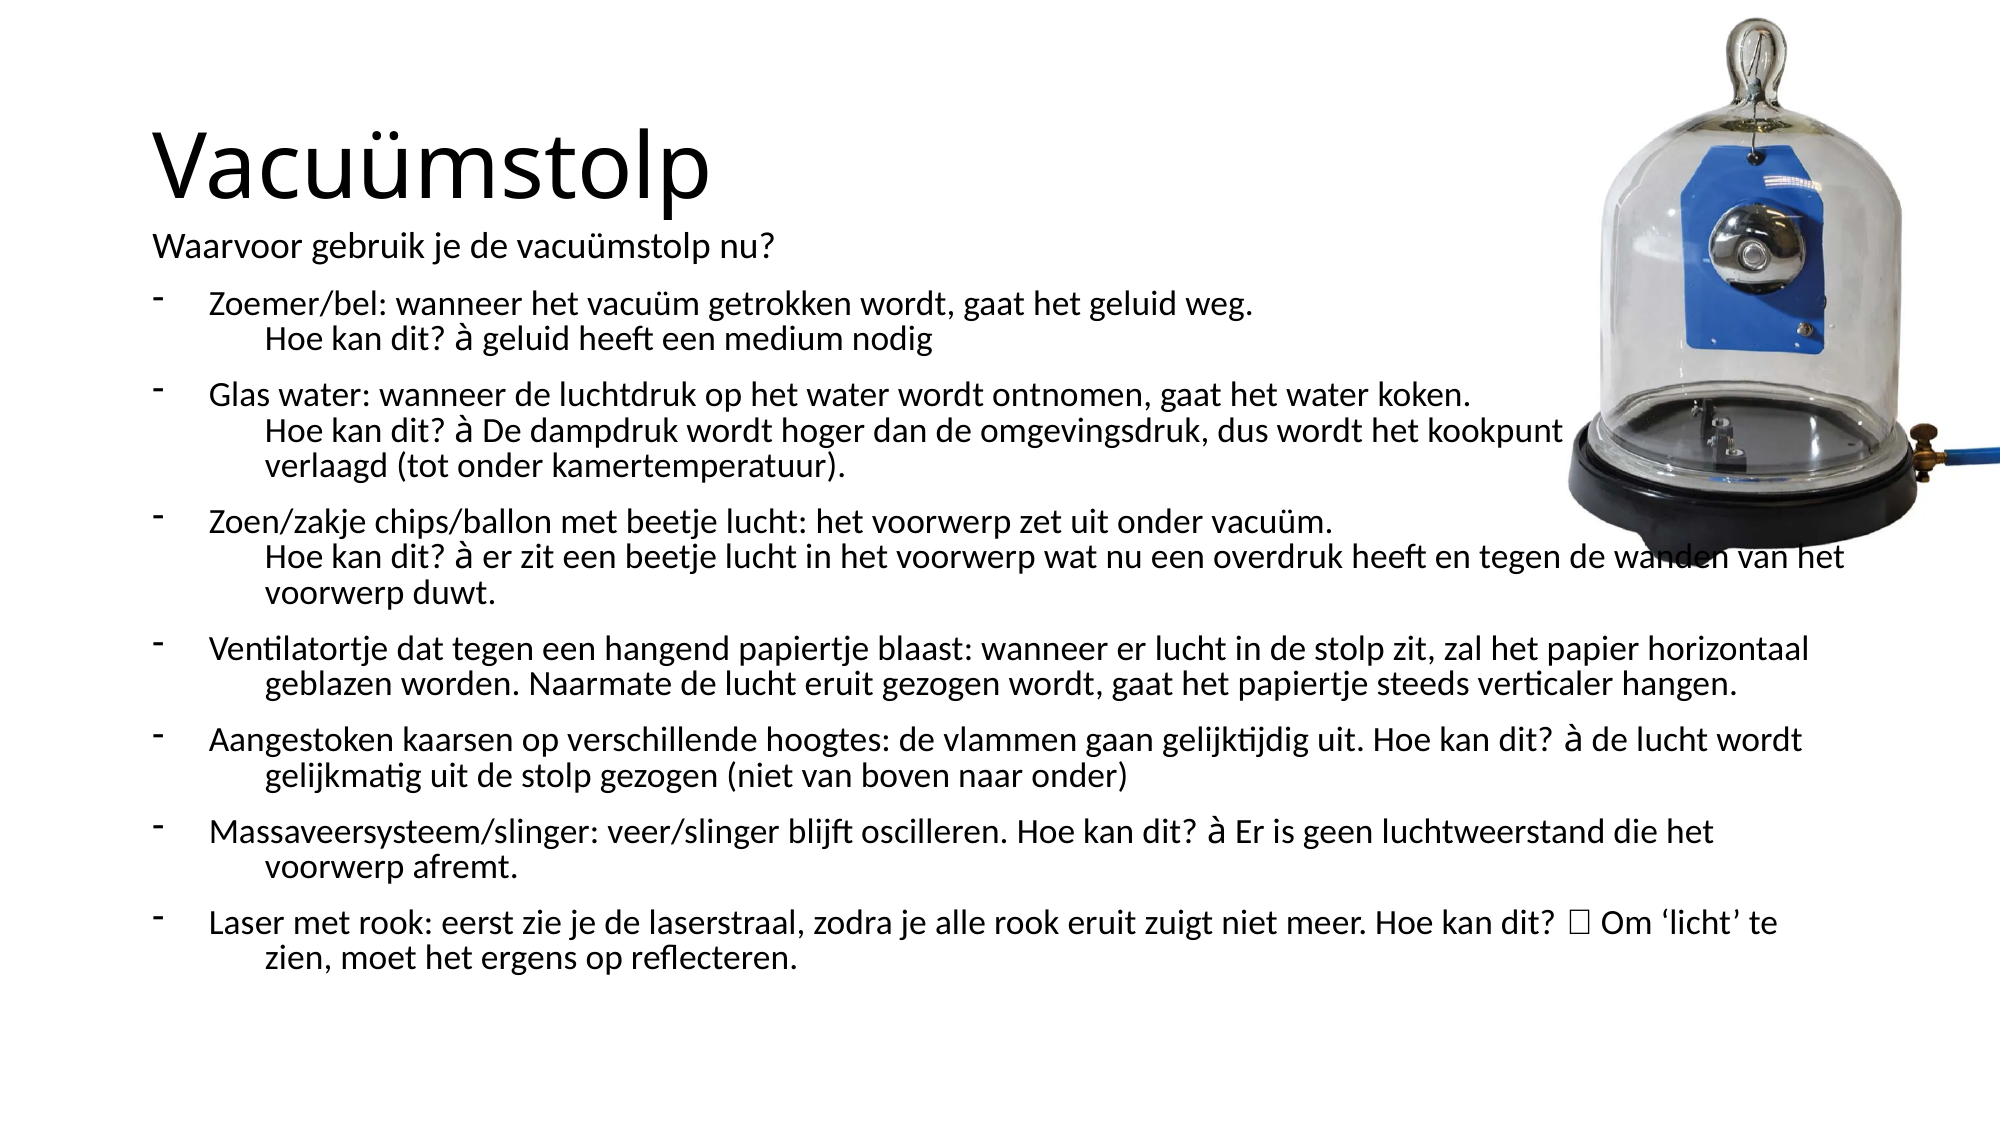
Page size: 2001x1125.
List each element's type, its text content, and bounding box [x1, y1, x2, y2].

list Waarvoor gebruik je de vacuümstolp nu? Zoemer/bel: wanneer het vacuüm getrokken wordt, gaat het geluid weg. Hoe kan dit? à geluid heeft een medium nodig Glas water: wanneer de luchtdruk op het water wordt ontnomen, gaat het water koken. Hoe kan dit? à De dampdruk wordt hoger dan de omgevingsdruk, dus wordt het kookpunt verlaagd (tot onder kamertemperatuur). Zoen/zakje chips/ballon met beetje lucht: het voorwerp zet uit onder vacuüm. Hoe kan dit? à er zit een beetje lucht in het voorwerp wat nu een overdruk heeft en tegen de wanden van het voorwerp duwt. Ventilatortje dat tegen een hangend papiertje blaast: wanneer er lucht in de stolp zit, zal het papier horizontaal geblazen worden. Naarmate de lucht eruit gezogen wordt, gaat het papiertje steeds verticaler hangen. Aangestoken kaarsen op verschillende hoogtes: de vlammen gaan gelijktijdig uit. Hoe kan dit? à de lucht wordt gelijkmatig uit de stolp gezogen (niet van boven naar onder) Massaveersysteem/slinger: veer/slinger blijft oscilleren. Hoe kan dit? à Er is geen luchtweerstand die het voorwerp afremt. Laser met rook: eerst zie je de laserstraal, zodra je alle rook eruit zuigt niet meer. Hoe kan dit?  Om ‘licht’ te zien, moet het ergens op reflecteren. [137, 221, 1863, 1125]
title Vacuümstolp [137, 59, 1863, 221]
picture [1537, 0, 2000, 572]
